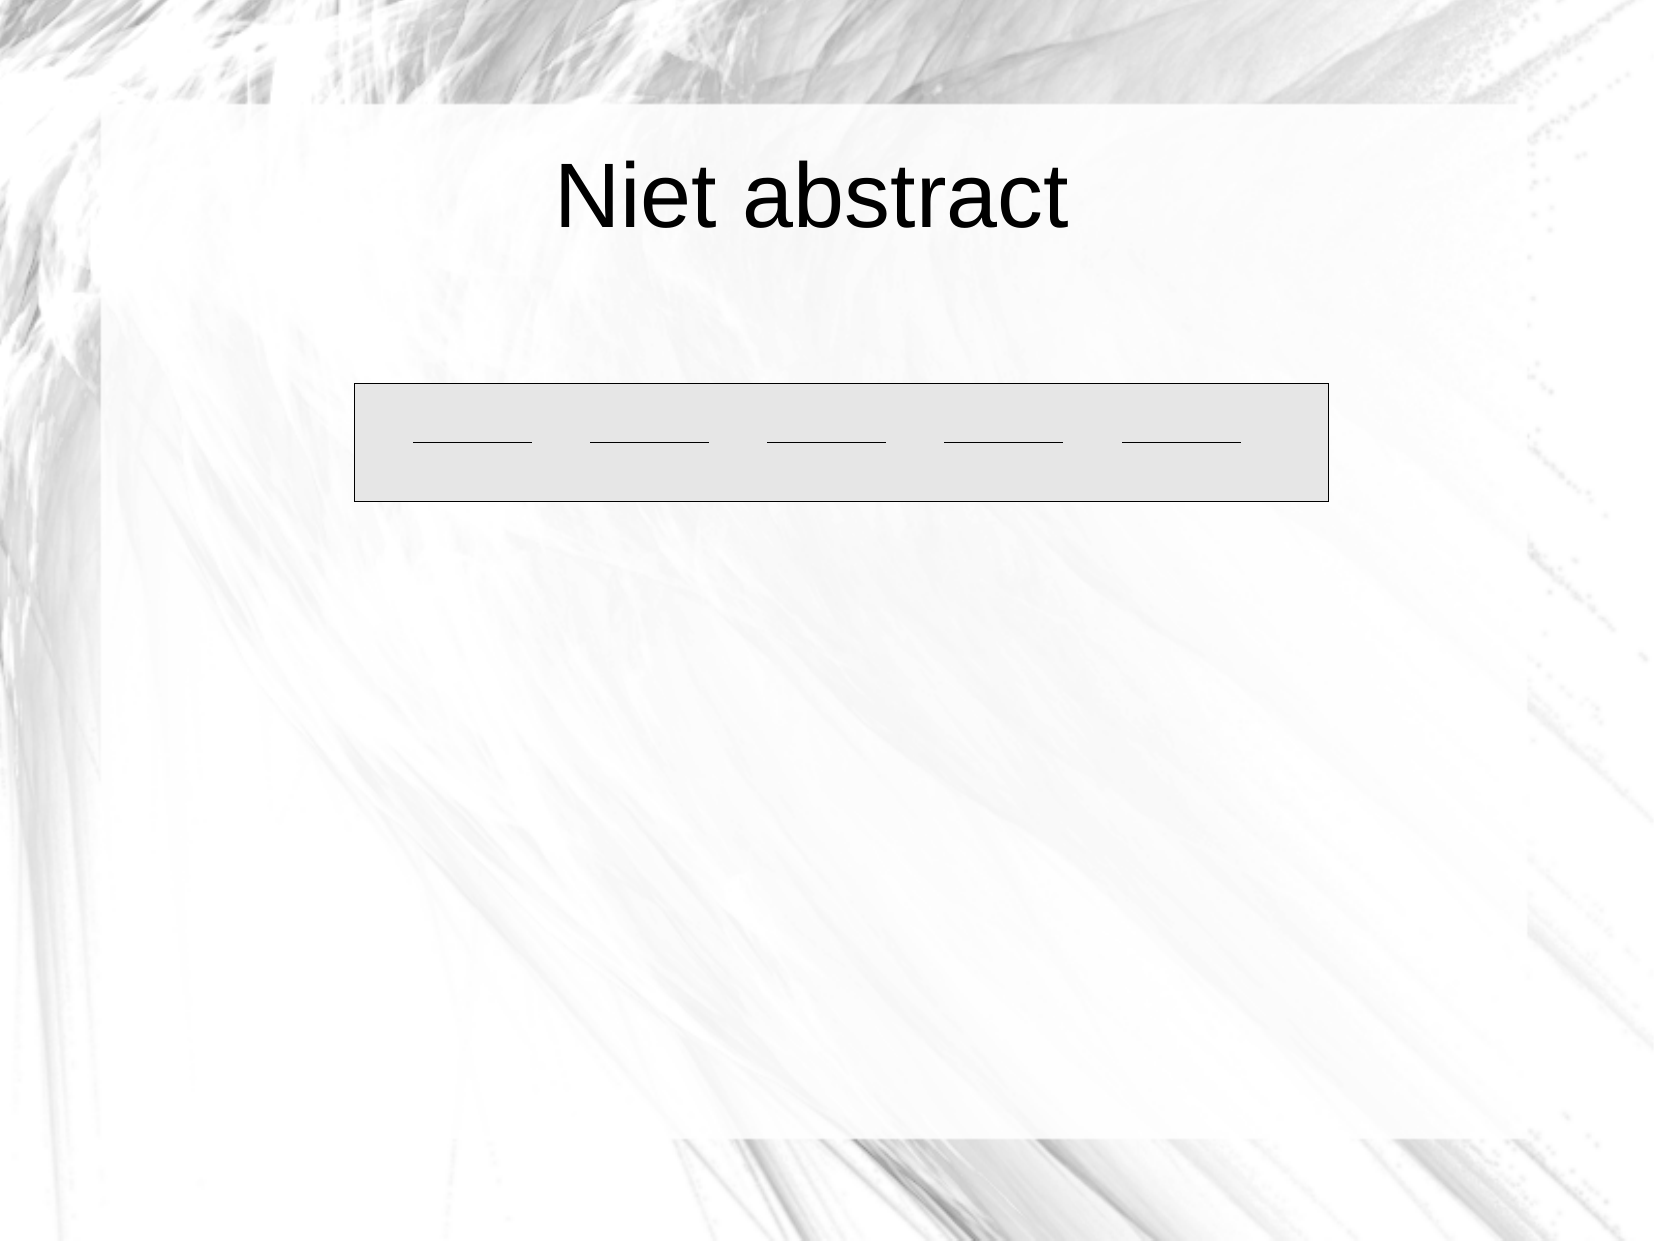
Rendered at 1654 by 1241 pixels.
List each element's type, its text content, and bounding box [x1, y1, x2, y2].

text_box [354, 383, 1329, 502]
title Niet abstract [118, 112, 1506, 281]
picture [0, 0, 1654, 1241]
